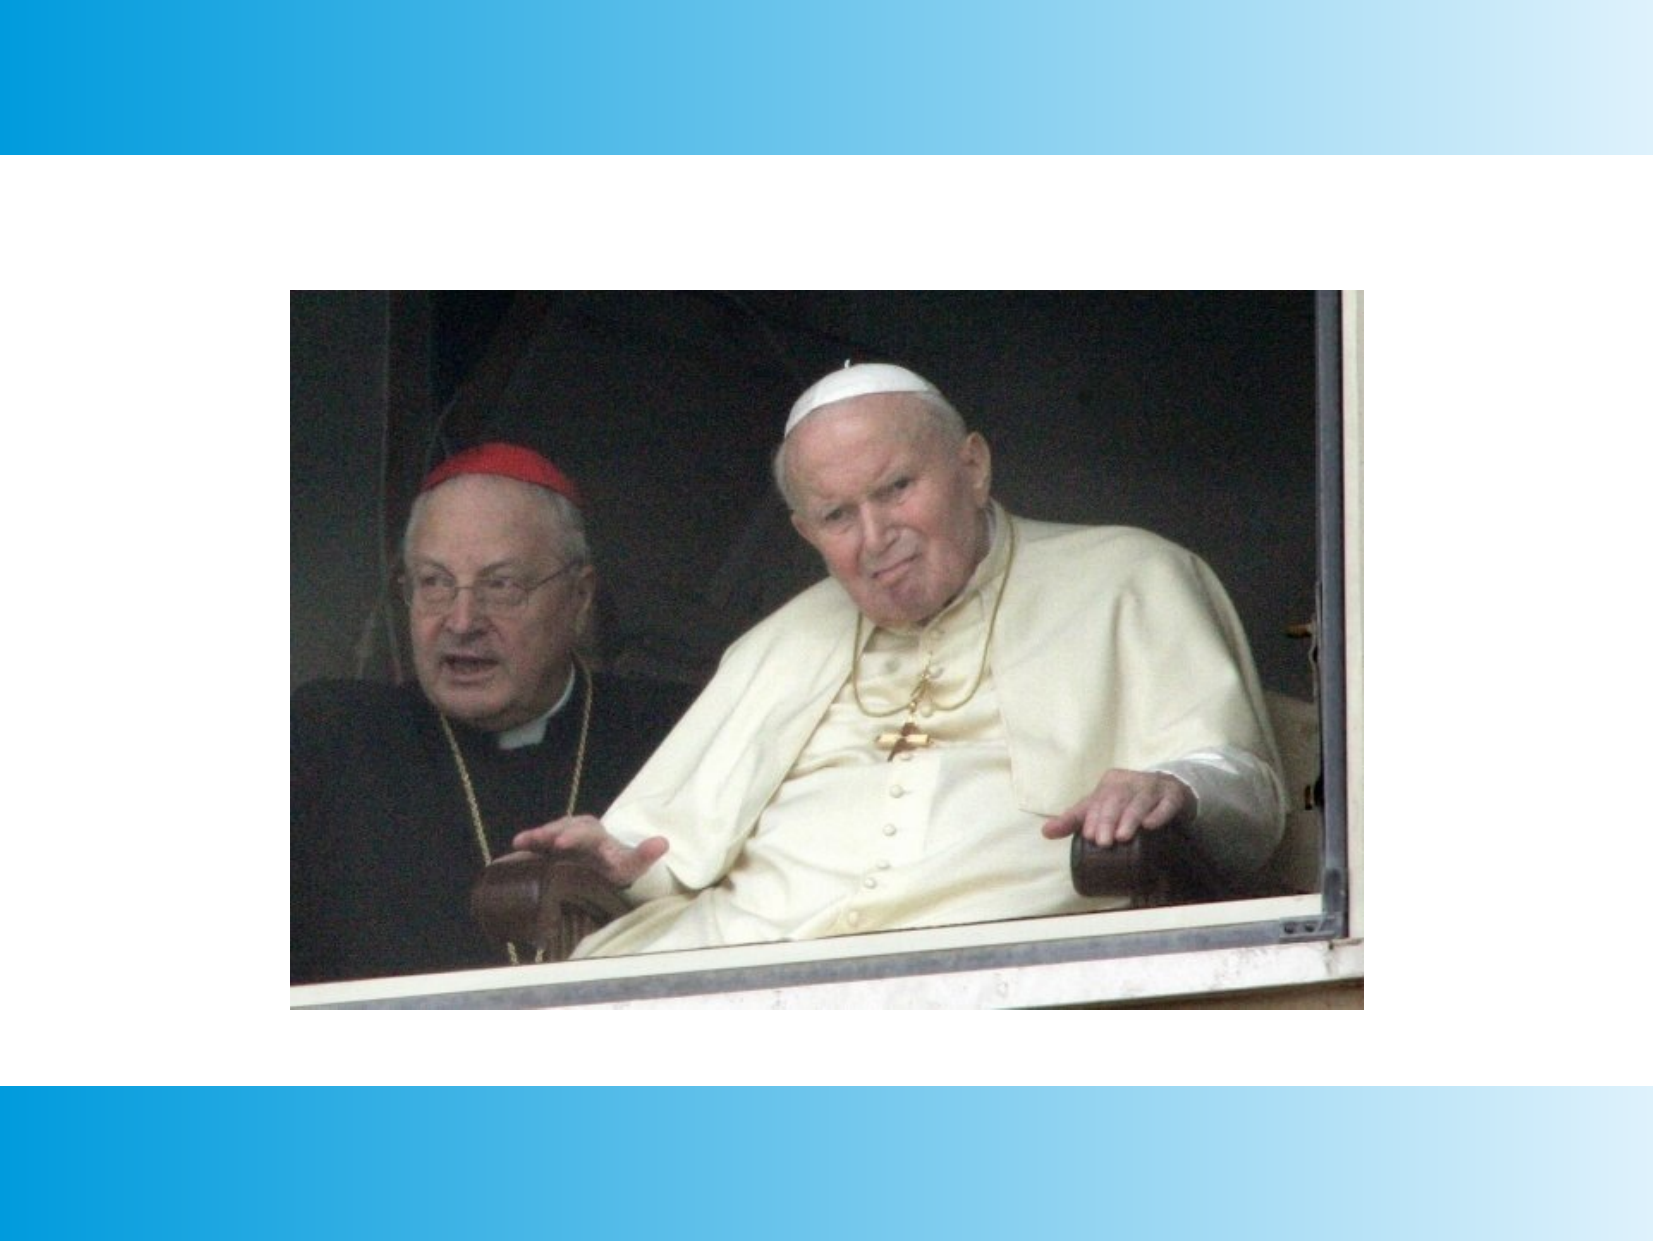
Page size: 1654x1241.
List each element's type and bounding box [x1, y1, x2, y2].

picture [290, 290, 1364, 1010]
